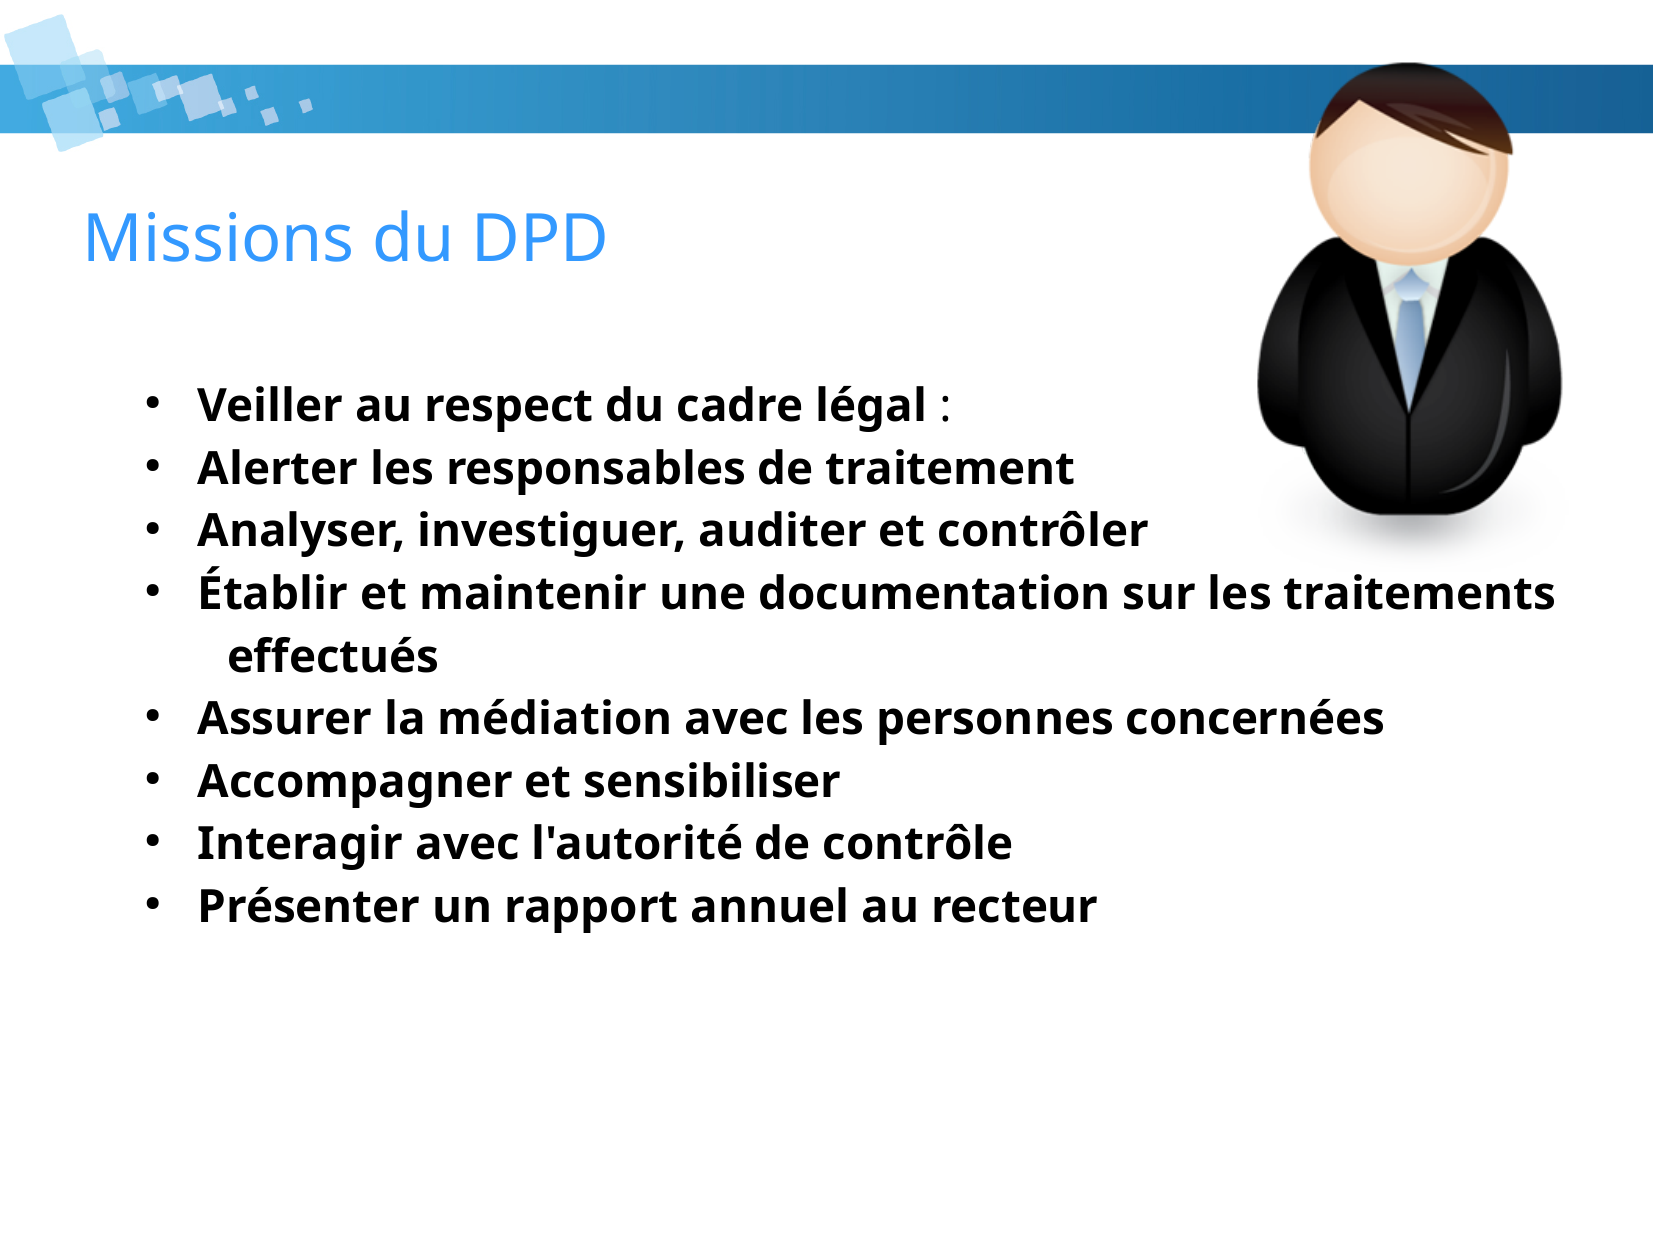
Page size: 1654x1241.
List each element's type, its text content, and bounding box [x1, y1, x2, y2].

list Veiller au respect du cadre légal : Alerter les responsables de traitement Analyser, investiguer, auditer et contrôler Établir et maintenir une documentation sur les traitements effectués Assurer la médiation avec les personnes concernées Accompagner et sensibiliser Interagir avec l'autorité de contrôle Présenter un rapport annuel au recteur [82, 372, 1571, 1093]
title Missions du DPD [82, 132, 1203, 340]
picture [0, 0, 1653, 1238]
